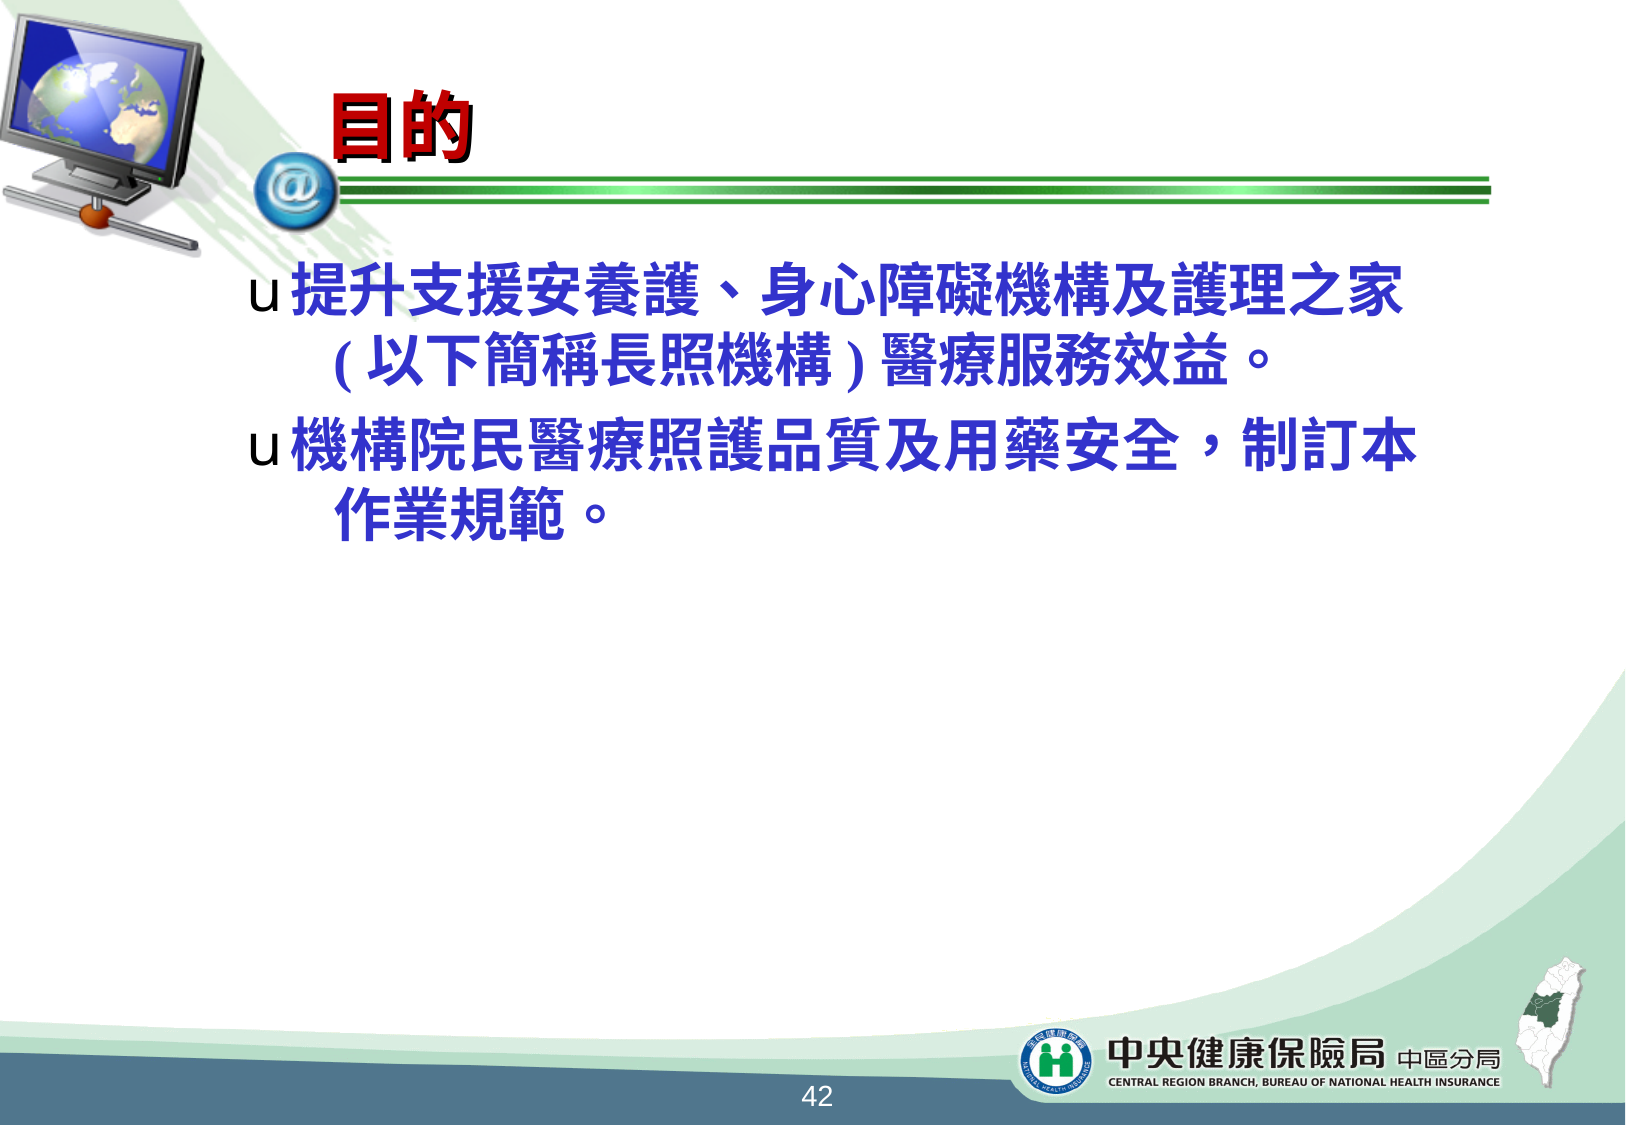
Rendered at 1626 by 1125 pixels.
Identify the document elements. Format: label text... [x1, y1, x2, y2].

title 目的 [308, 46, 1449, 200]
text_box [627, 1065, 1008, 1125]
subtitle 提升支援安養護、身心障礙機構及護理之家(以下簡稱長照機構)醫療服務效益。 機構院民醫療照護品質及用藥安全，制訂本作業規範。 [144, 246, 1434, 1055]
